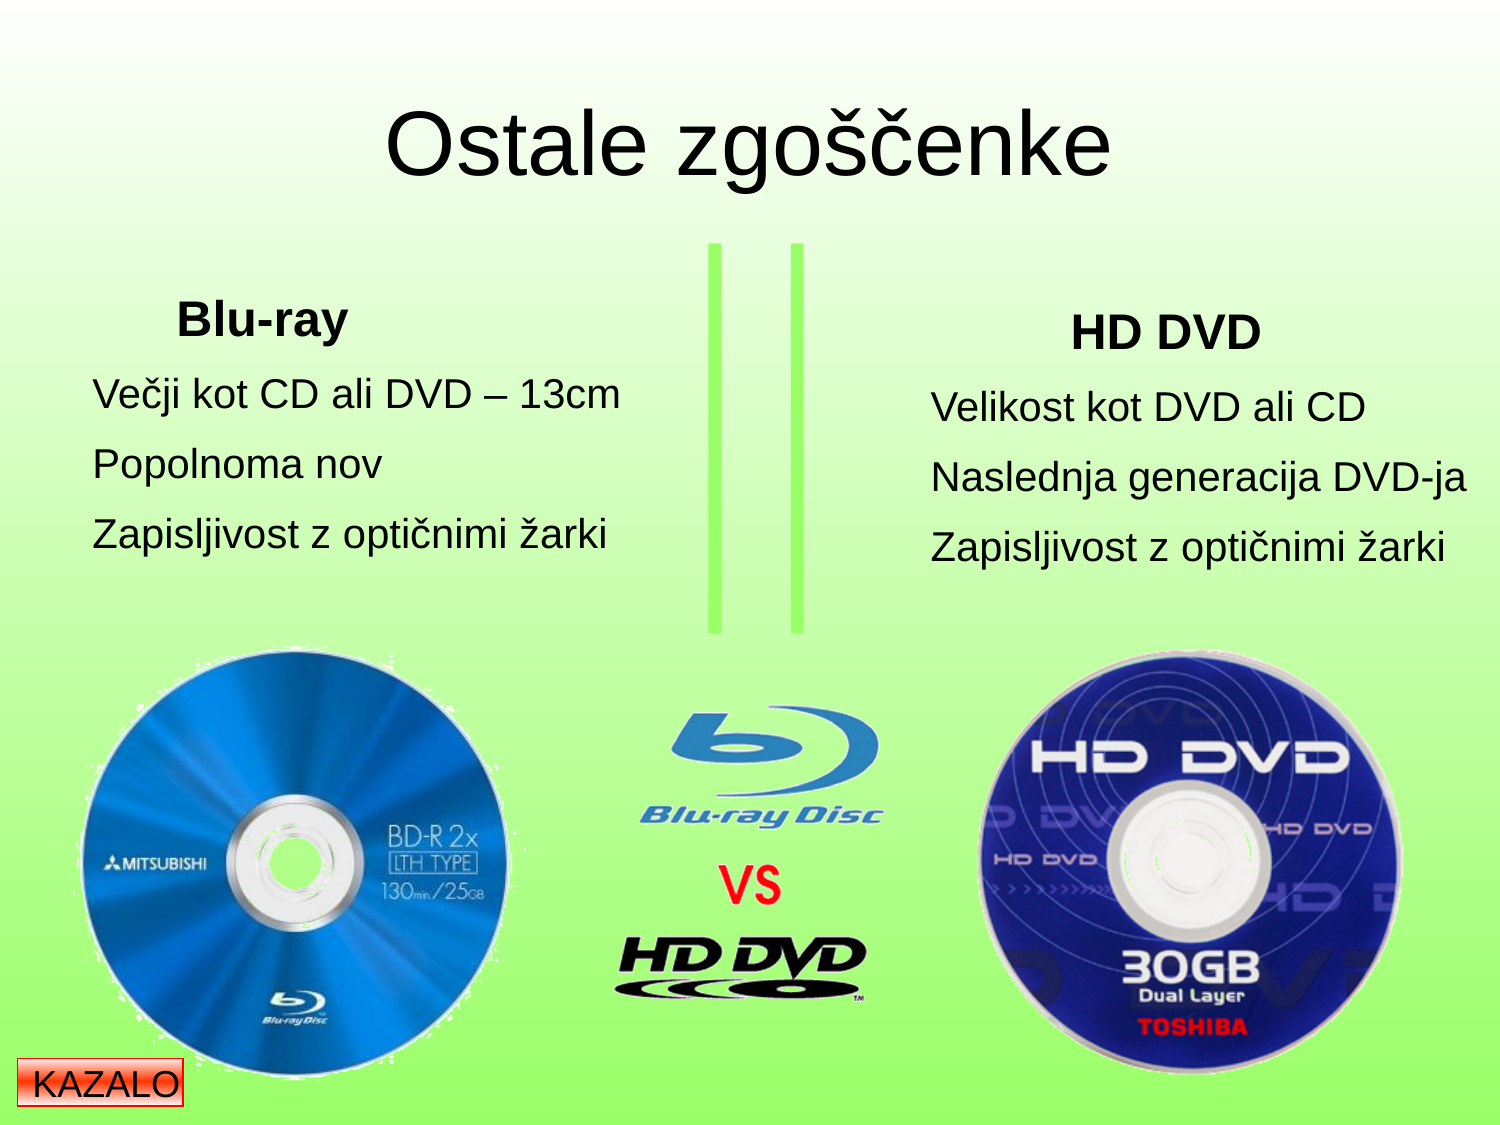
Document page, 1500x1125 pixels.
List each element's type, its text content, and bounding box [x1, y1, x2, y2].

text_box Blu-ray Večji kot CD ali DVD – 13cm Popolnoma nov Zapisljivost z optičnimi žarki [77, 255, 637, 565]
picture [584, 692, 916, 1019]
picture [962, 633, 1416, 1087]
text_box HD DVD Velikost kot DVD ali CD Naslednja generacija DVD-ja Zapisljivost z optičnimi žarki [915, 267, 1483, 577]
title Ostale zgoščenke [75, 45, 1425, 233]
picture [64, 633, 526, 1094]
text_box KAZALO [17, 1058, 183, 1106]
